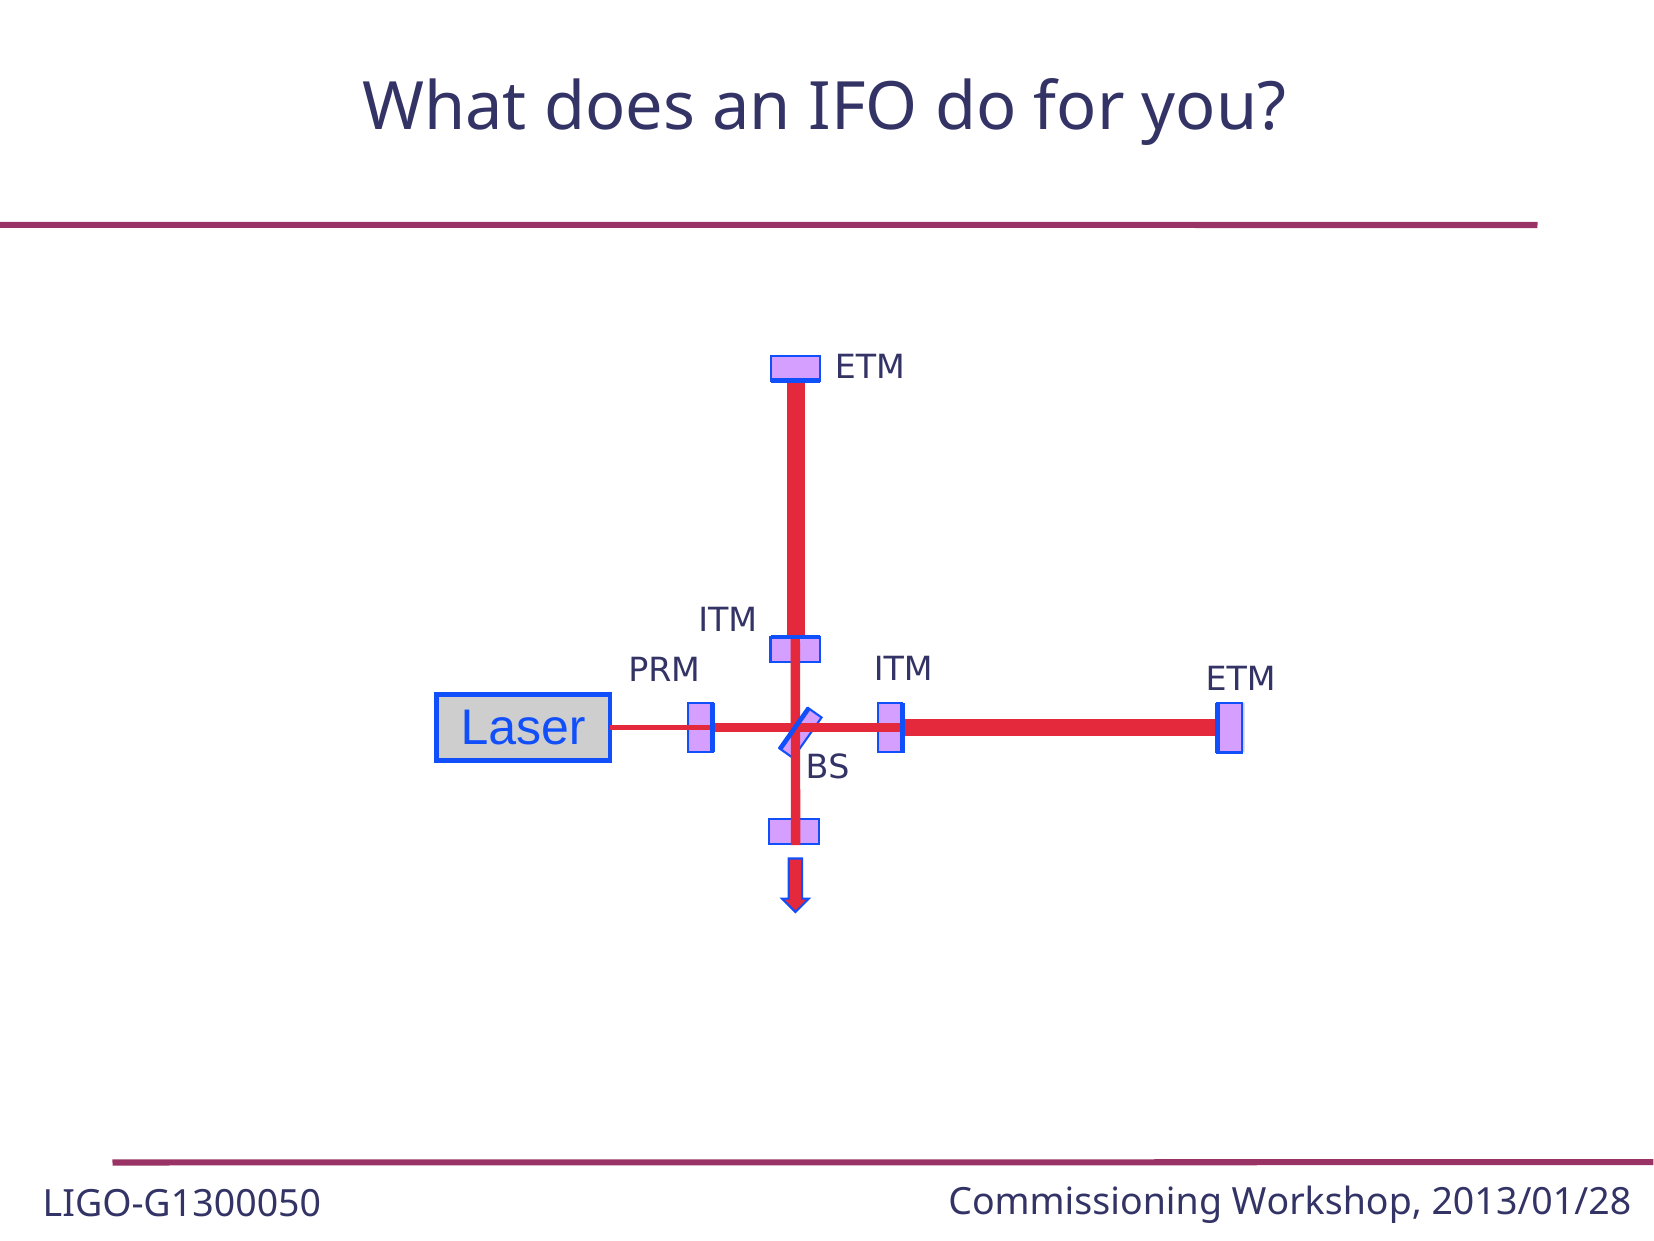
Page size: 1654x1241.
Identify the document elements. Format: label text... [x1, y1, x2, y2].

text_box [687, 703, 710, 725]
text_box [770, 639, 790, 662]
text_box [801, 732, 812, 747]
text_box [769, 818, 790, 844]
text_box [877, 732, 900, 753]
text_box [877, 702, 903, 723]
text_box Laser [436, 694, 610, 761]
text_box [801, 818, 805, 844]
text_box [1217, 712, 1245, 753]
text_box [802, 710, 822, 723]
text_box ITM [873, 649, 952, 702]
text_box PRM [628, 650, 723, 703]
text_box [687, 730, 710, 753]
text_box ETM [834, 347, 928, 400]
title What does an IFO do for you? [187, 0, 1463, 208]
text_box BS [805, 747, 864, 903]
text_box [800, 636, 821, 662]
text_box ETM [1205, 659, 1298, 712]
text_box [783, 741, 790, 756]
text_box [770, 355, 821, 381]
text_box [782, 858, 805, 913]
text_box ITM [698, 601, 776, 654]
